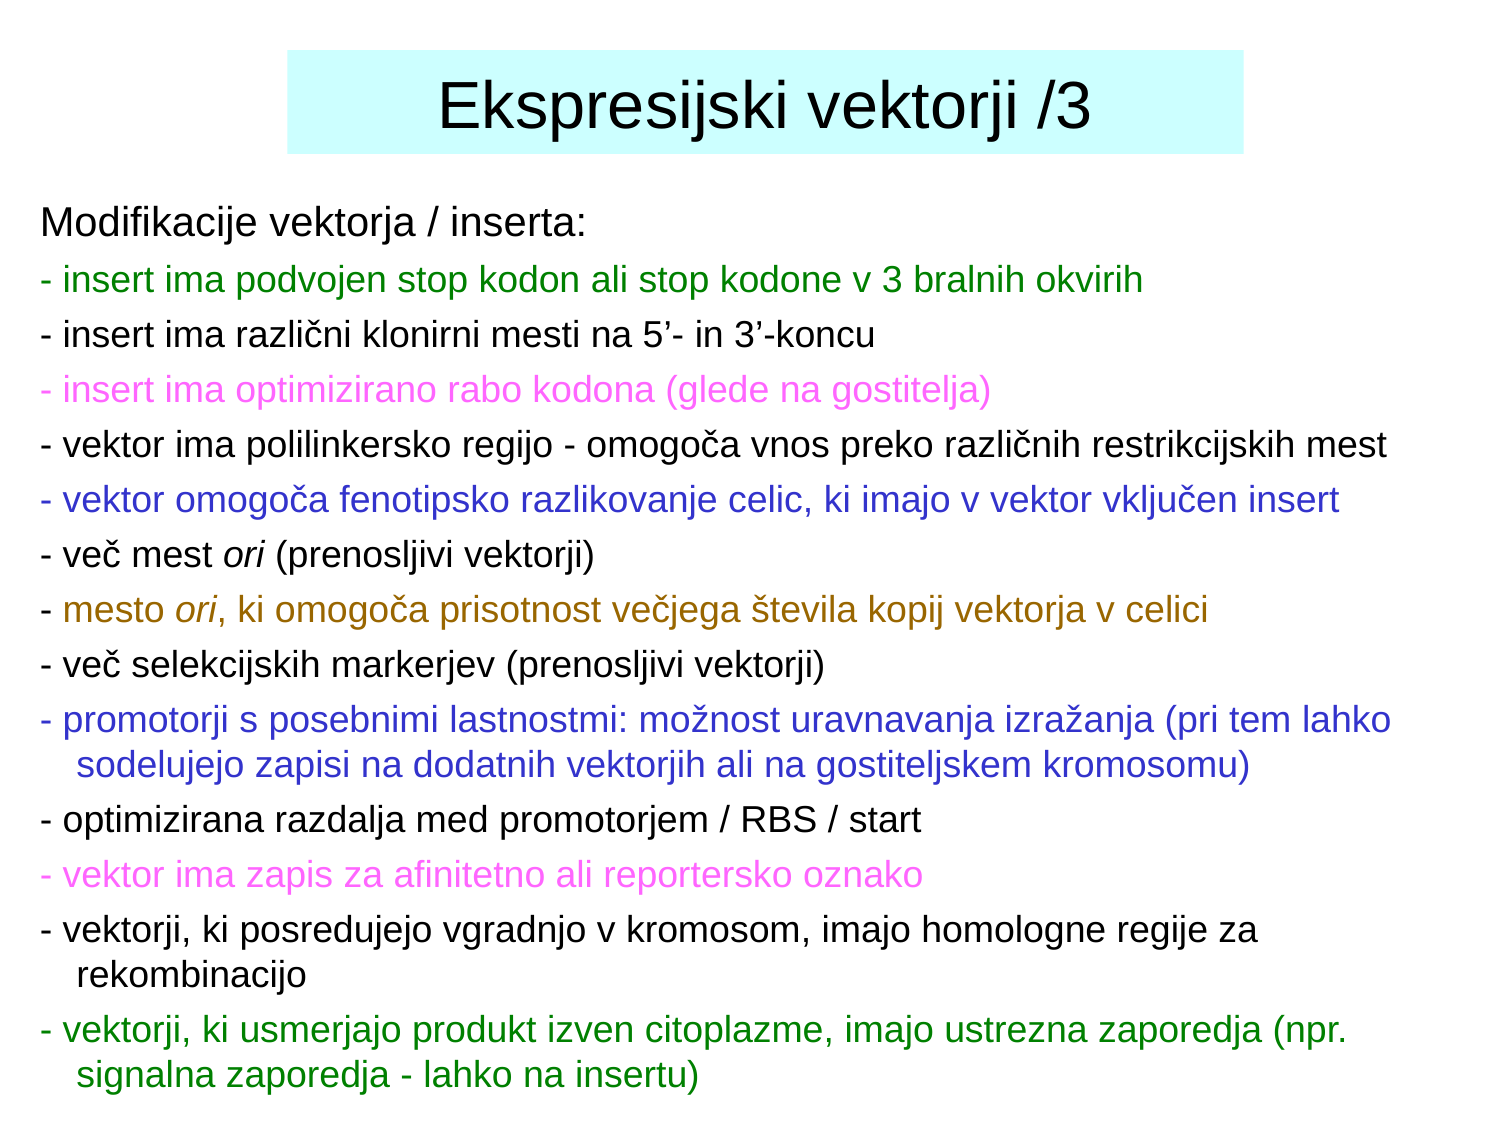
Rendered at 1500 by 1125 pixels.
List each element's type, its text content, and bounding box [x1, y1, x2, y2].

text_box Modifikacije vektorja / inserta: - insert ima podvojen stop kodon ali stop kodone v 3 bralnih okvirih - insert ima različni klonirni mesti na 5’- in 3’-koncu - insert ima optimizirano rabo kodona (glede na gostitelja) - vektor ima polilinkersko regijo - omogoča vnos preko različnih restrikcijskih mest - vektor omogoča fenotipsko razlikovanje celic, ki imajo v vektor vključen insert - več mest ori (prenosljivi vektorji) - mesto ori, ki omogoča prisotnost večjega števila kopij vektorja v celici - več selekcijskih markerjev (prenosljivi vektorji) - promotorji s posebnimi lastnostmi: možnost uravnavanja izražanja (pri tem lahko sodelujejo zapisi na dodatnih vektorjih ali na gostiteljskem kromosomu) - optimizirana razdalja med promotorjem / RBS / start - vektor ima zapis za afinitetno ali reportersko oznako - vektorji, ki posredujejo vgradnjo v kromosom, imajo homologne regije za rekombinacijo - vektorji, ki usmerjajo produkt izven citoplazme, imajo ustrezna zaporedja (npr. signalna zaporedja - lahko na insertu) [24, 187, 1467, 1082]
text_box Ekspresijski vektorji /3 [287, 50, 1244, 154]
